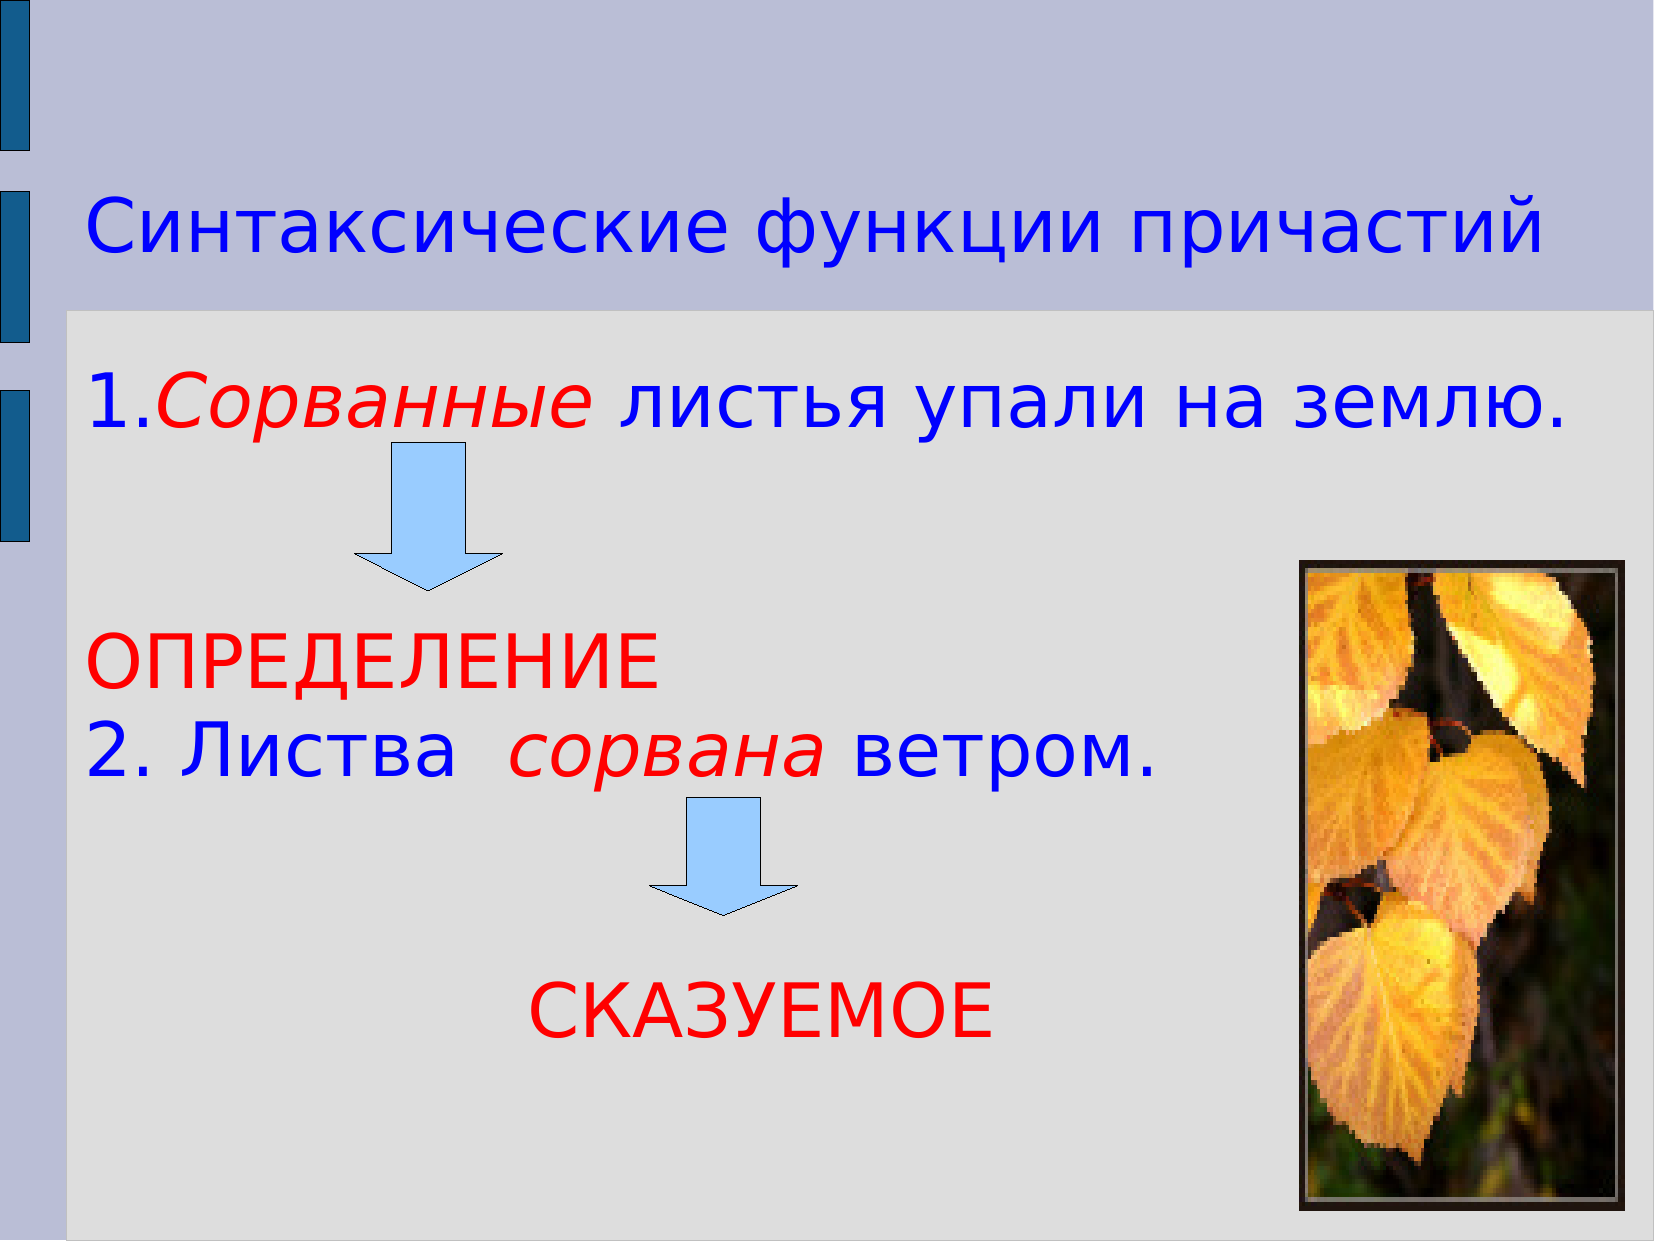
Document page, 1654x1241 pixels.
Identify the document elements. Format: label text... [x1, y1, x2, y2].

picture [1299, 560, 1625, 1211]
text_box [649, 797, 798, 916]
text_box [354, 442, 503, 591]
text_box Синтаксические функции причастий 1.Сорванные листья упали на землю. ОПРЕДЕЛЕНИЕ 2. Листва сорвана ветром. СКАЗУЕМОЕ [69, 175, 1605, 1064]
